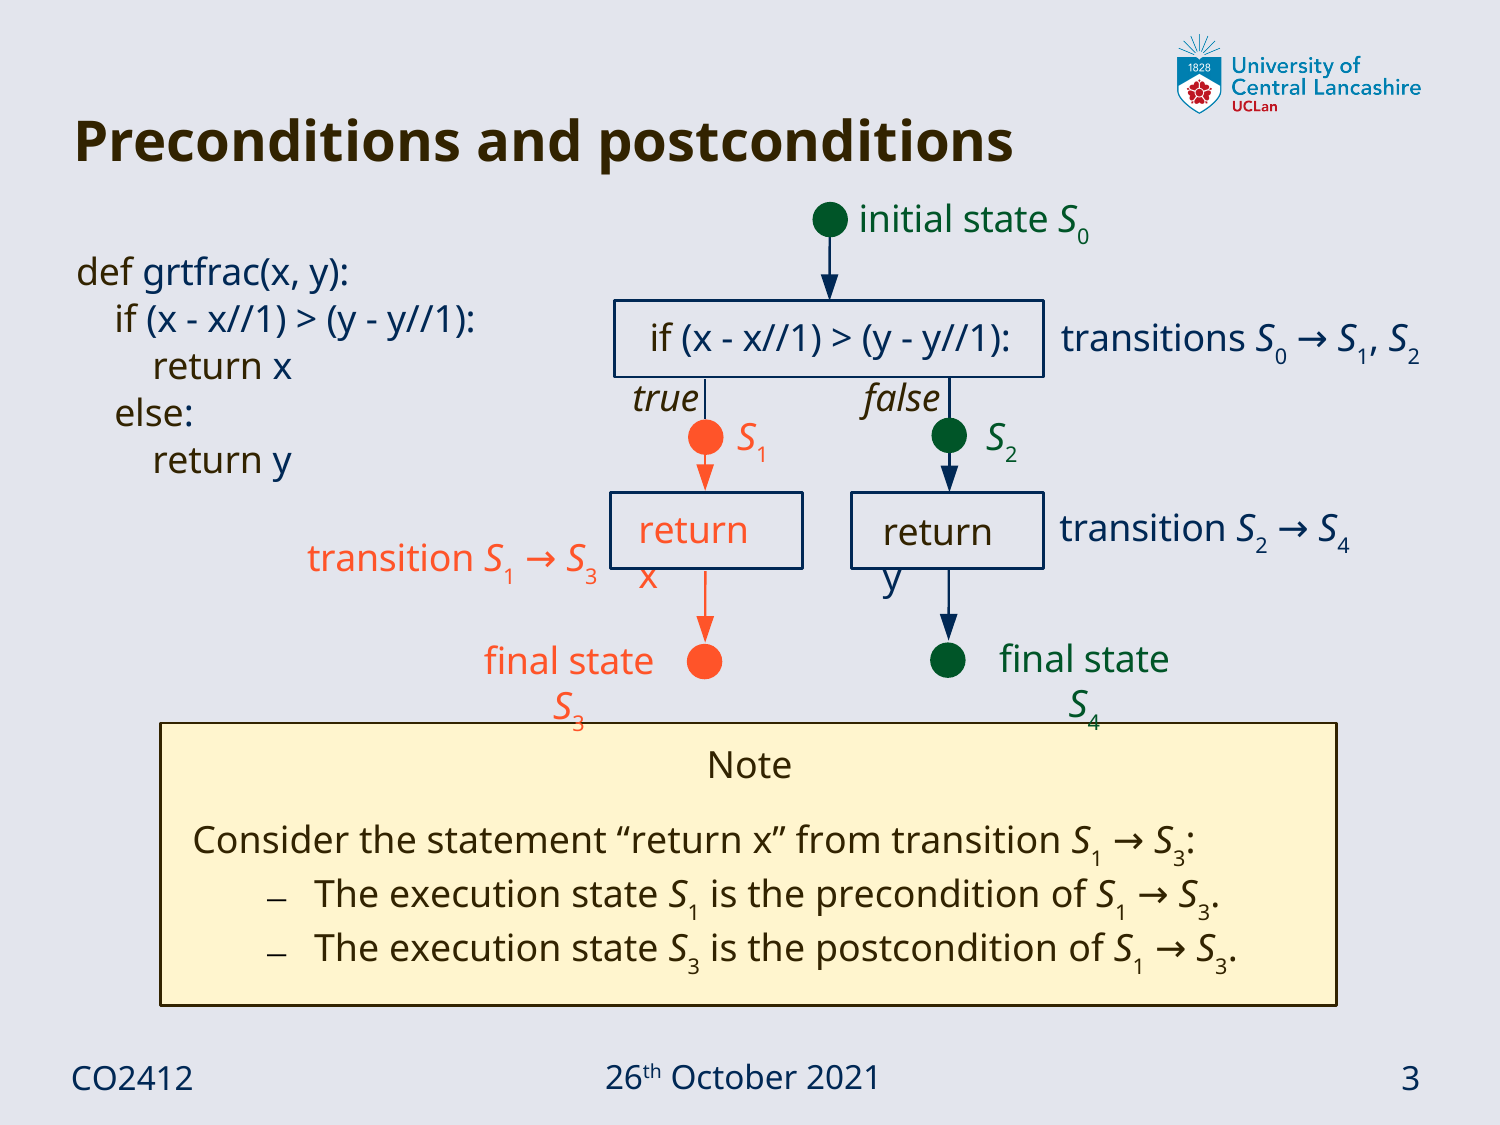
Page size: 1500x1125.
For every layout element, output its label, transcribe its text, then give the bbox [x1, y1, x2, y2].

title Preconditions and postconditions [58, 93, 1475, 186]
text_box final state S3 [448, 629, 690, 699]
text_box S1 [715, 405, 791, 475]
picture [1177, 34, 1421, 93]
text_box [690, 643, 723, 680]
text_box initial state S0 [807, 187, 1141, 257]
text_box return x [623, 498, 785, 559]
text_box Note Consider the statement “return x” from transition S1 → S3: The execution state S1 is the precondition of S1 → S3. The execution state S3 is the postcondition of S1 → S3. [177, 733, 1322, 994]
text_box [160, 723, 1337, 1006]
text_box final state S4 [963, 627, 1205, 697]
text_box def grtfrac(x, y): if (x - x//1) > (y - y//1): return x else: return y [59, 240, 523, 511]
text_box transition S1 → S3 [280, 527, 625, 597]
text_box false [800, 366, 1004, 427]
text_box [931, 427, 964, 454]
text_box true [564, 366, 767, 427]
text_box if (x - x//1) > (y - y//1): [616, 306, 1042, 367]
text_box [930, 642, 963, 678]
text_box if (x - x//1) > (y - y//1): [603, 306, 613, 366]
text_box return y [867, 500, 1029, 561]
text_box [688, 427, 715, 455]
text_box transition S2 → S4 [1032, 496, 1377, 566]
text_box S2 [964, 405, 1040, 475]
text_box transitions S0 → S1, S2 [1040, 307, 1441, 377]
